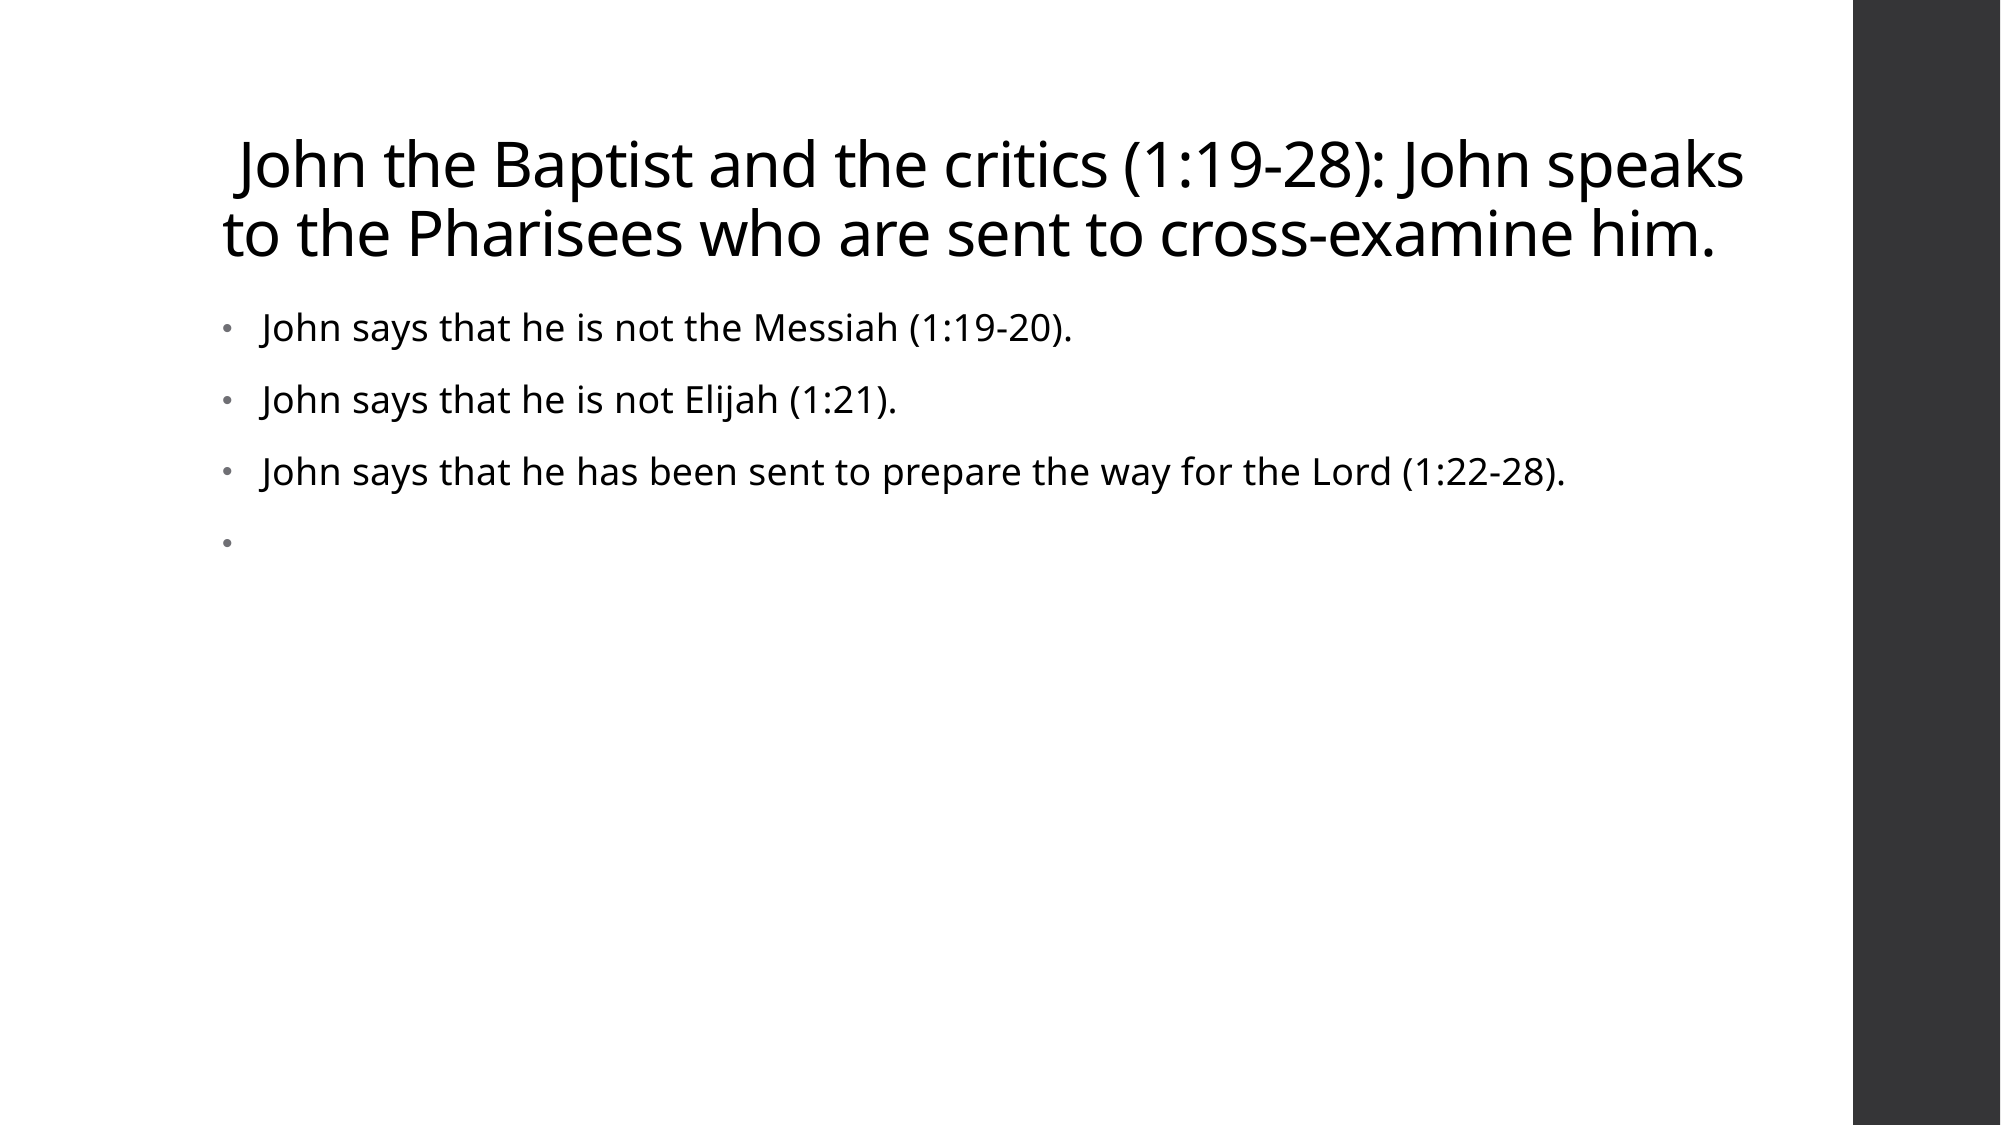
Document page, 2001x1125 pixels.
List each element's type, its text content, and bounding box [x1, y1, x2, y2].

list John says that he is not the Messiah (1:19-20). John says that he is not Elijah (1:21). John says that he has been sent to prepare the way for the Lord (1:22-28). [206, 299, 1617, 1014]
title John the Baptist and the critics (1:19-28): John speaks to the Pharisees who are sent to cross-examine him. [206, 60, 1797, 278]
